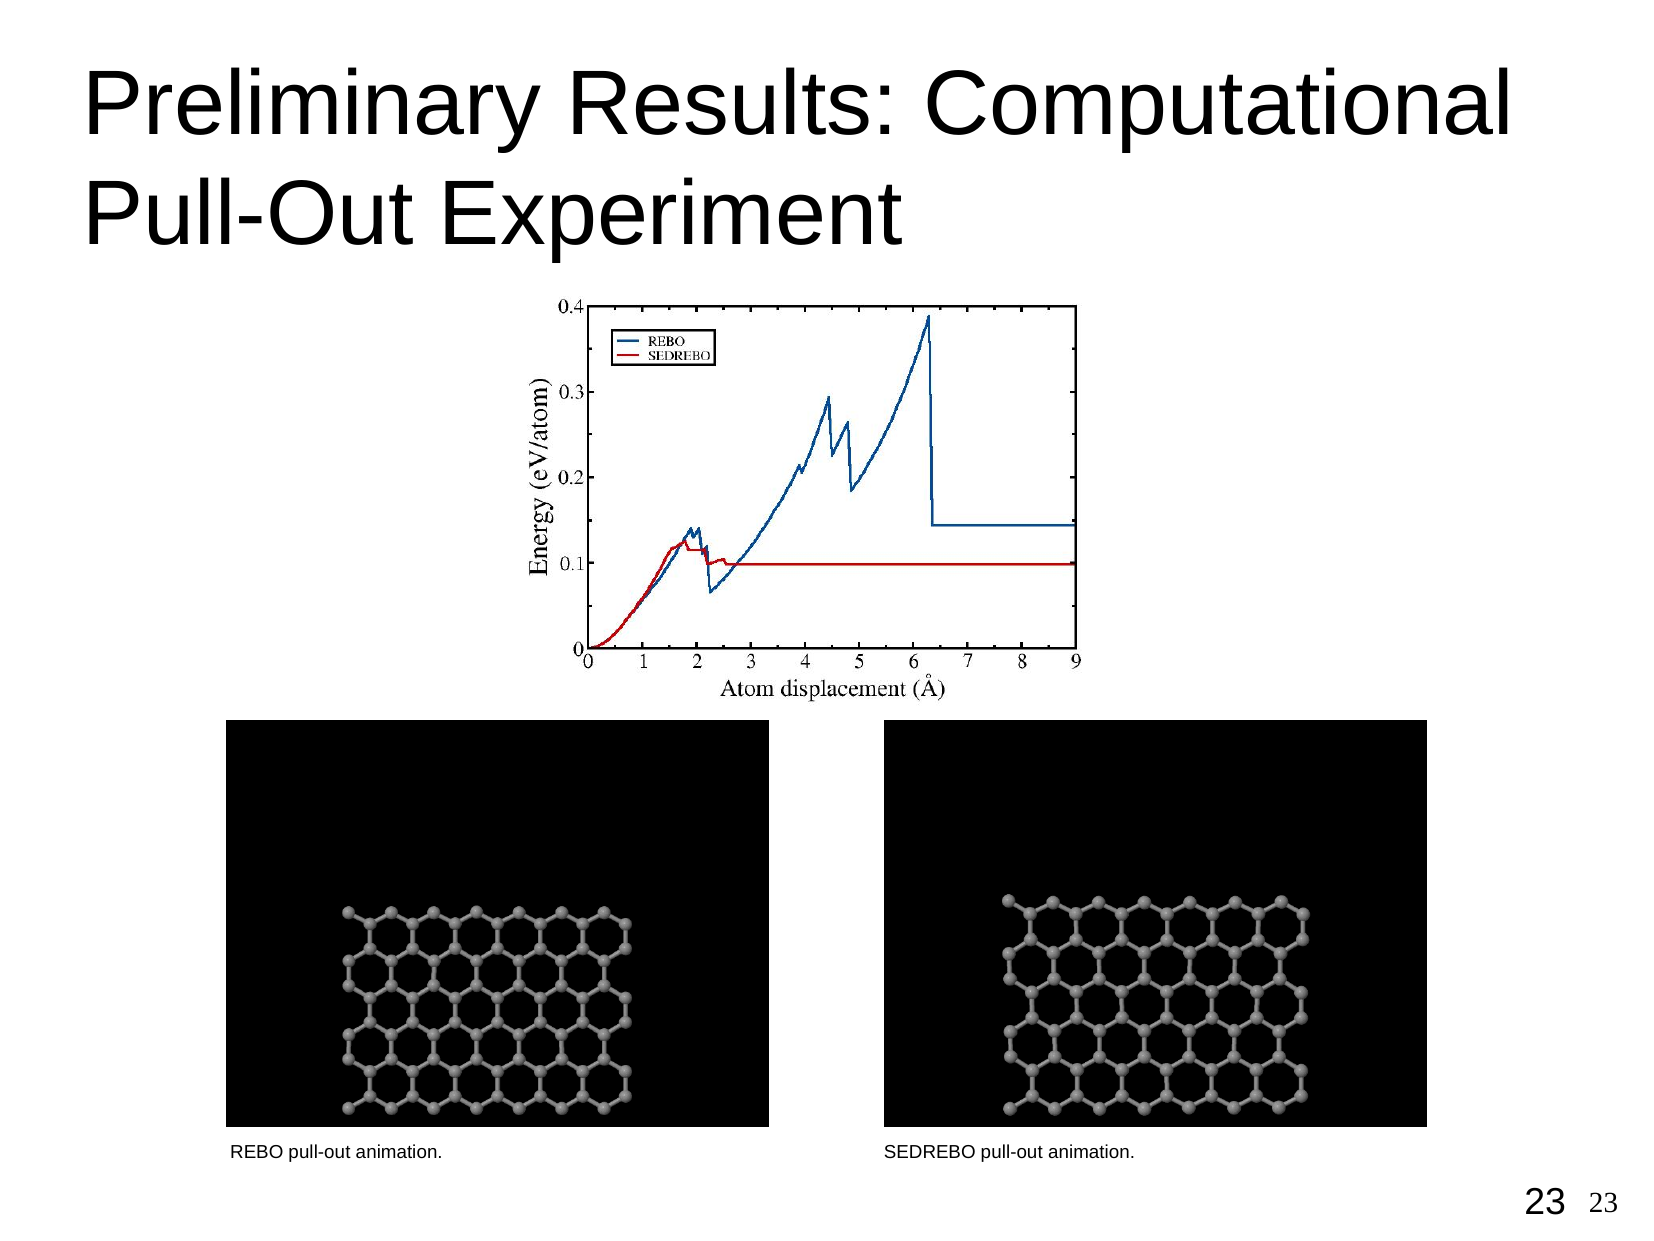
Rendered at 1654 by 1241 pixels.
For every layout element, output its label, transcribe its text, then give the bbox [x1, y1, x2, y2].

text_box SEDREBO pull-out animation. [869, 1132, 1150, 1171]
picture [226, 257, 1427, 1127]
title Preliminary Results: Computational Pull-Out Experiment [82, 49, 1571, 257]
slide_number <number> [1589, 1182, 1633, 1221]
text_box REBO pull-out animation. [215, 1132, 458, 1171]
